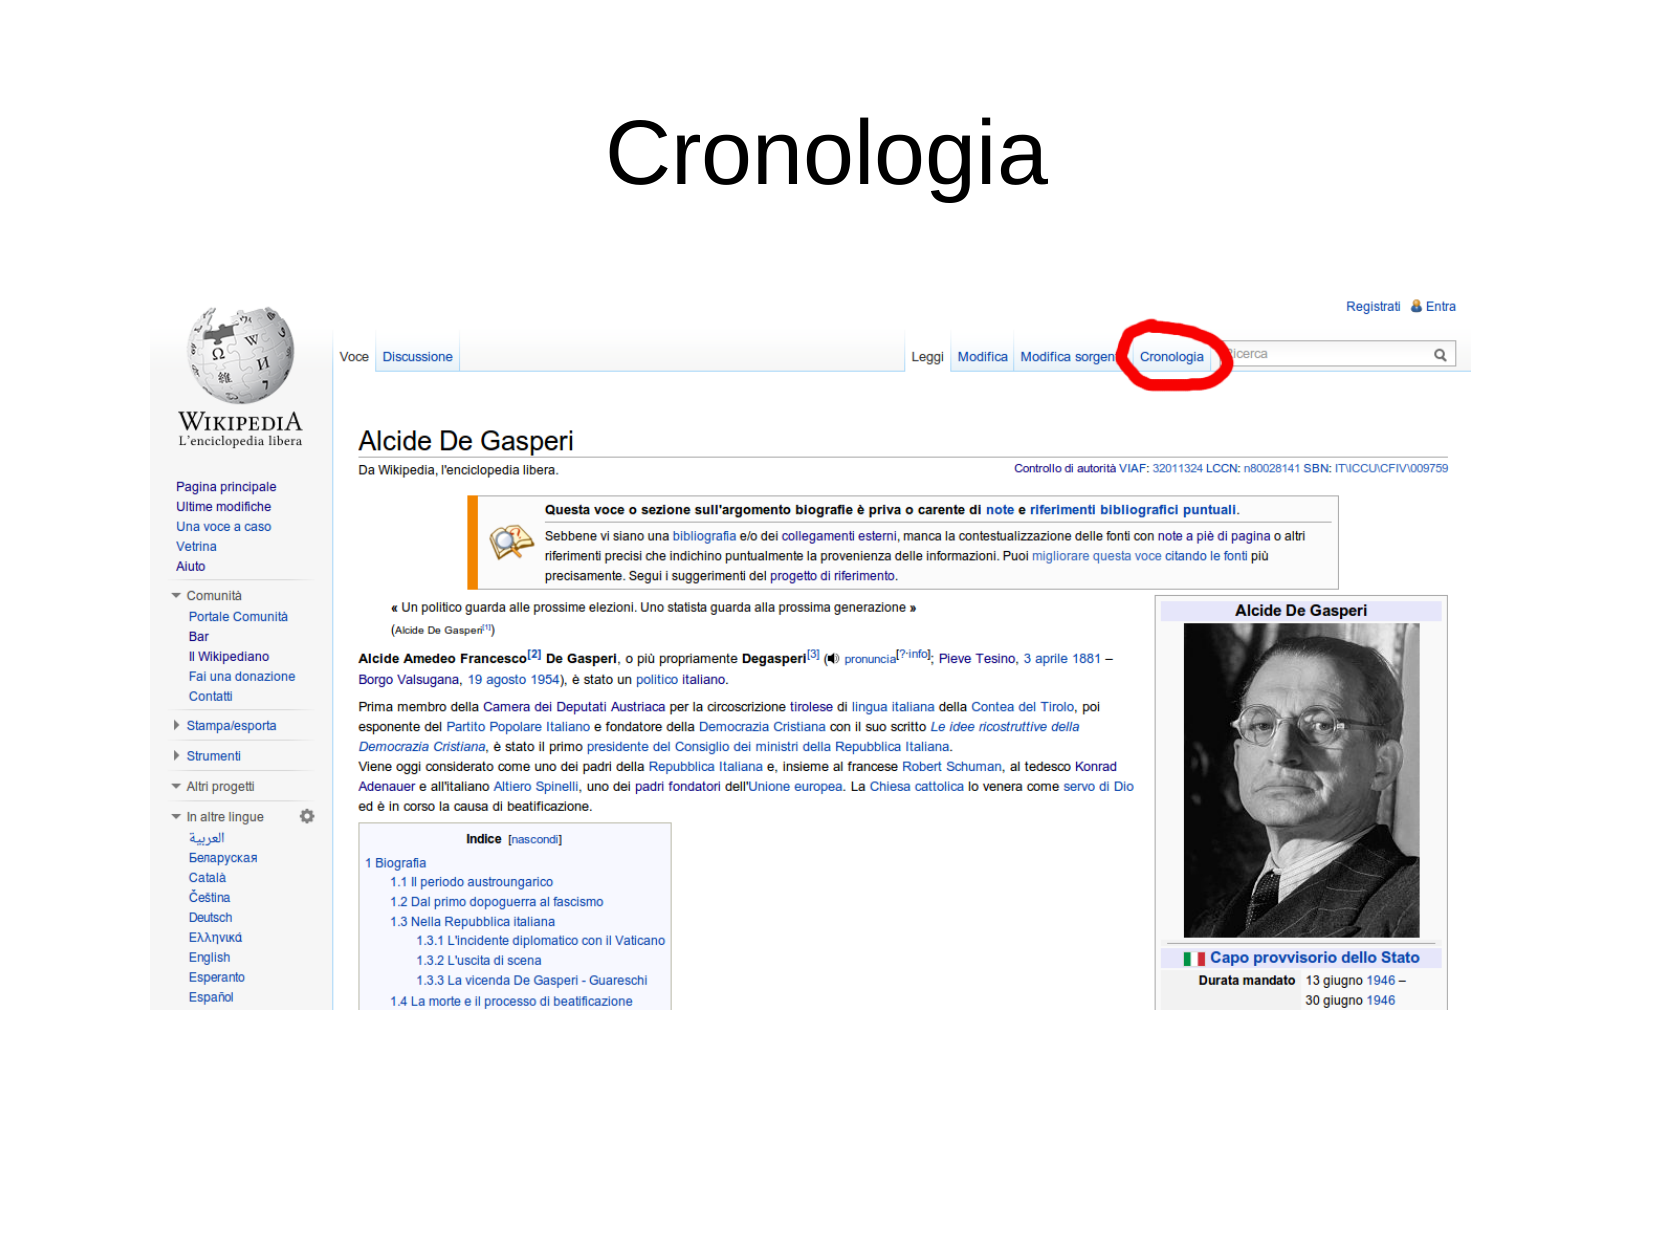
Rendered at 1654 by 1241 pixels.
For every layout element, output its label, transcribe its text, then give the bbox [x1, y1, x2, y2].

title Cronologia [82, 49, 1571, 257]
picture [150, 290, 1471, 1010]
